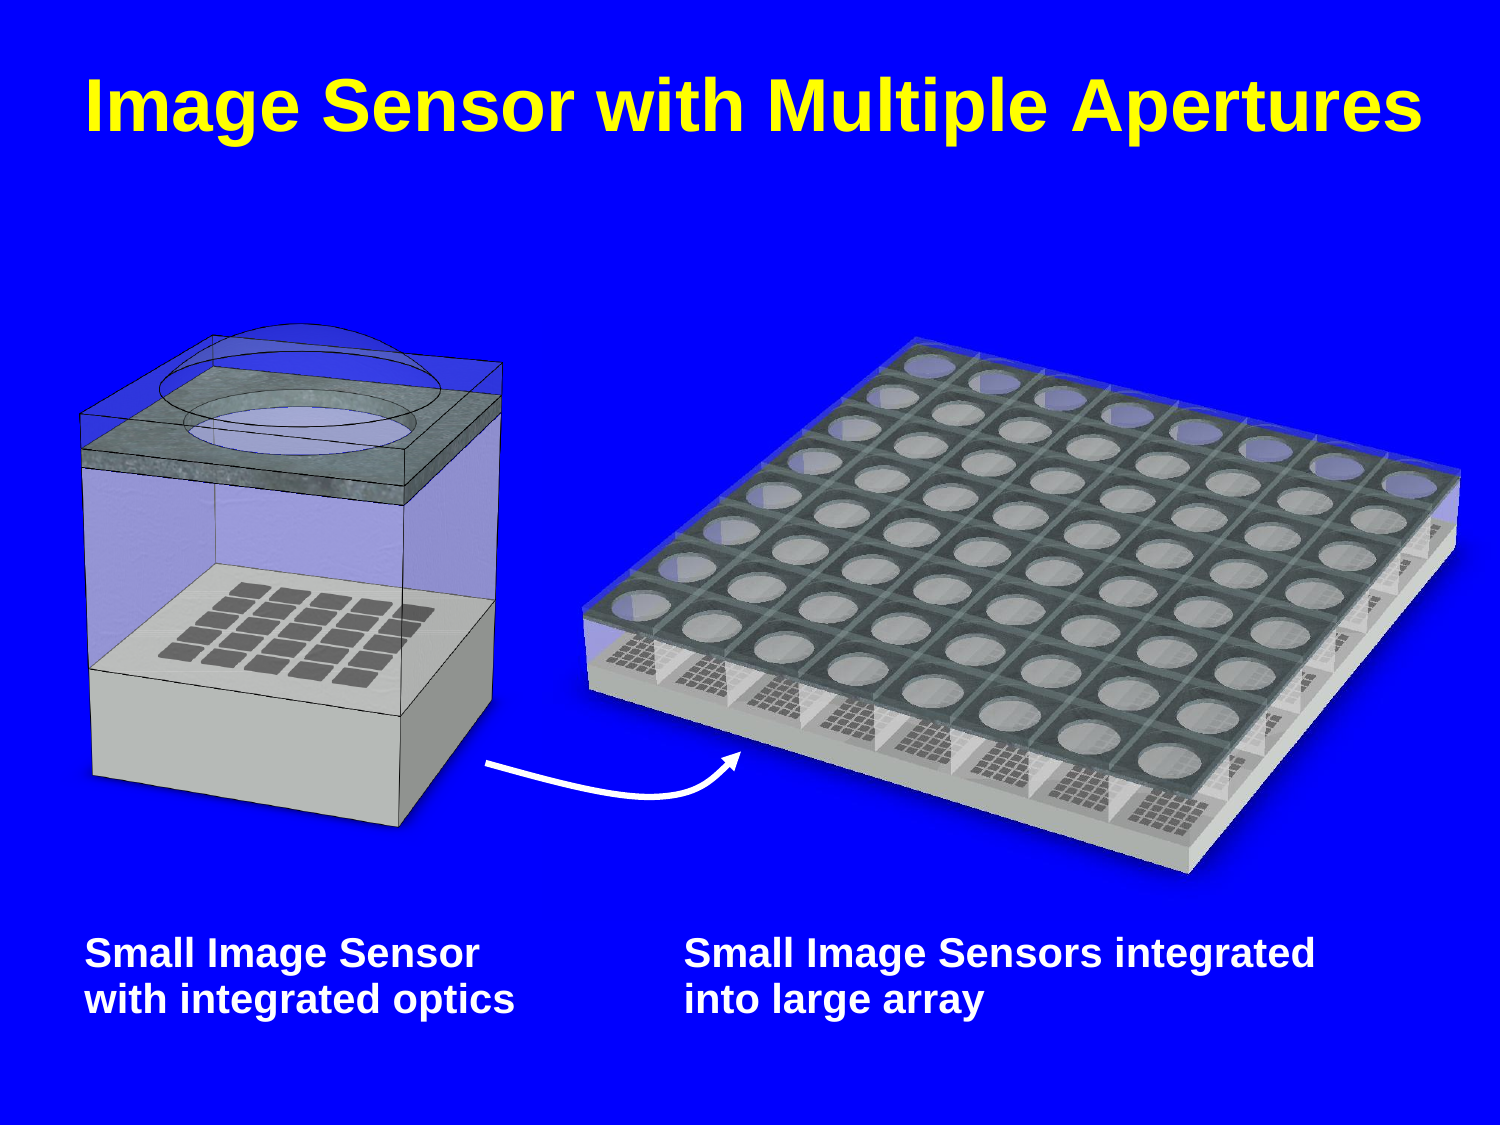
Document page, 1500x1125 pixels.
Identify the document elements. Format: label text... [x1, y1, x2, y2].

title Image Sensor with Multiple Apertures [69, 42, 1459, 168]
picture [60, 316, 523, 847]
picture [542, 316, 1500, 921]
text_box Small Image Sensors integrated into large array [668, 921, 1365, 1031]
text_box Small Image Sensor with integrated optics [69, 921, 558, 1031]
